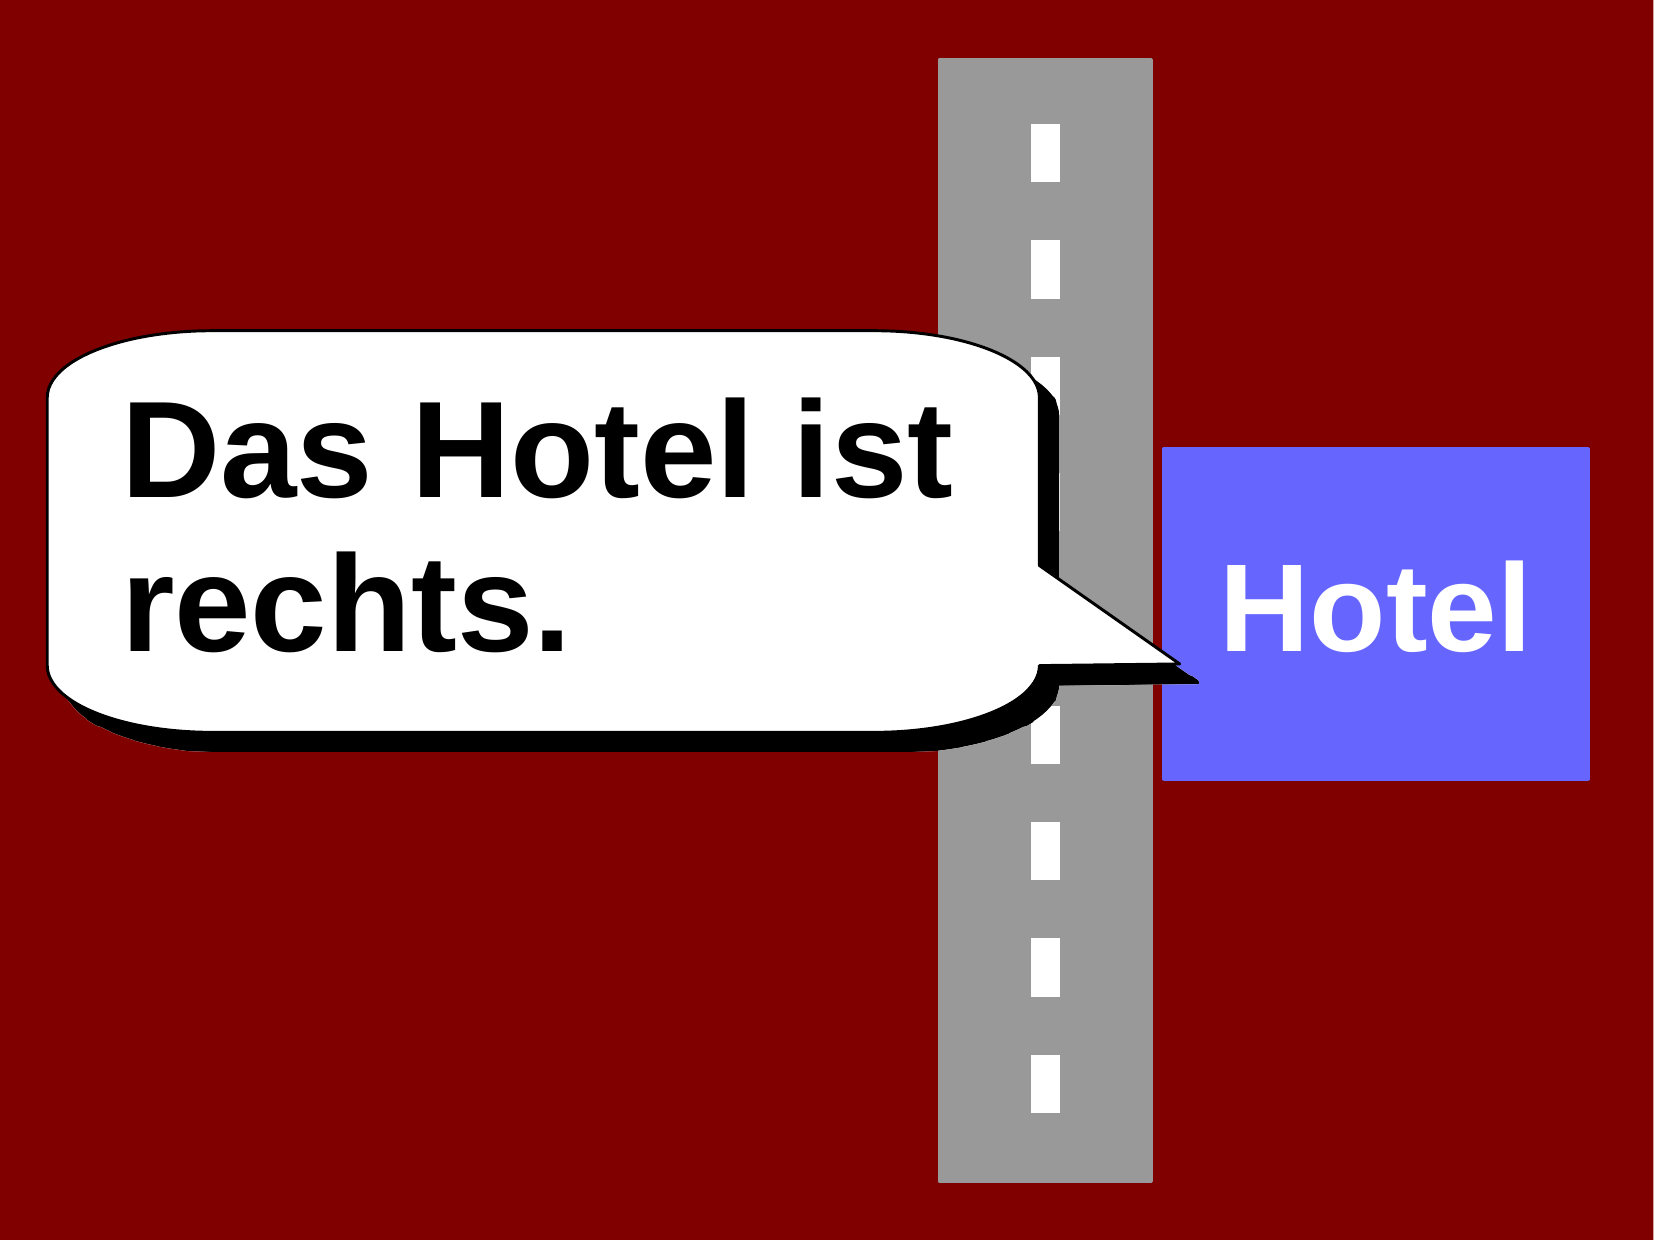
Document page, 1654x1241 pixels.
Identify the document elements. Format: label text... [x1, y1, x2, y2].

text_box Das Hotel ist rechts. [106, 366, 1016, 689]
text_box [47, 59, 1589, 1182]
text_box Hotel [1204, 530, 1560, 686]
